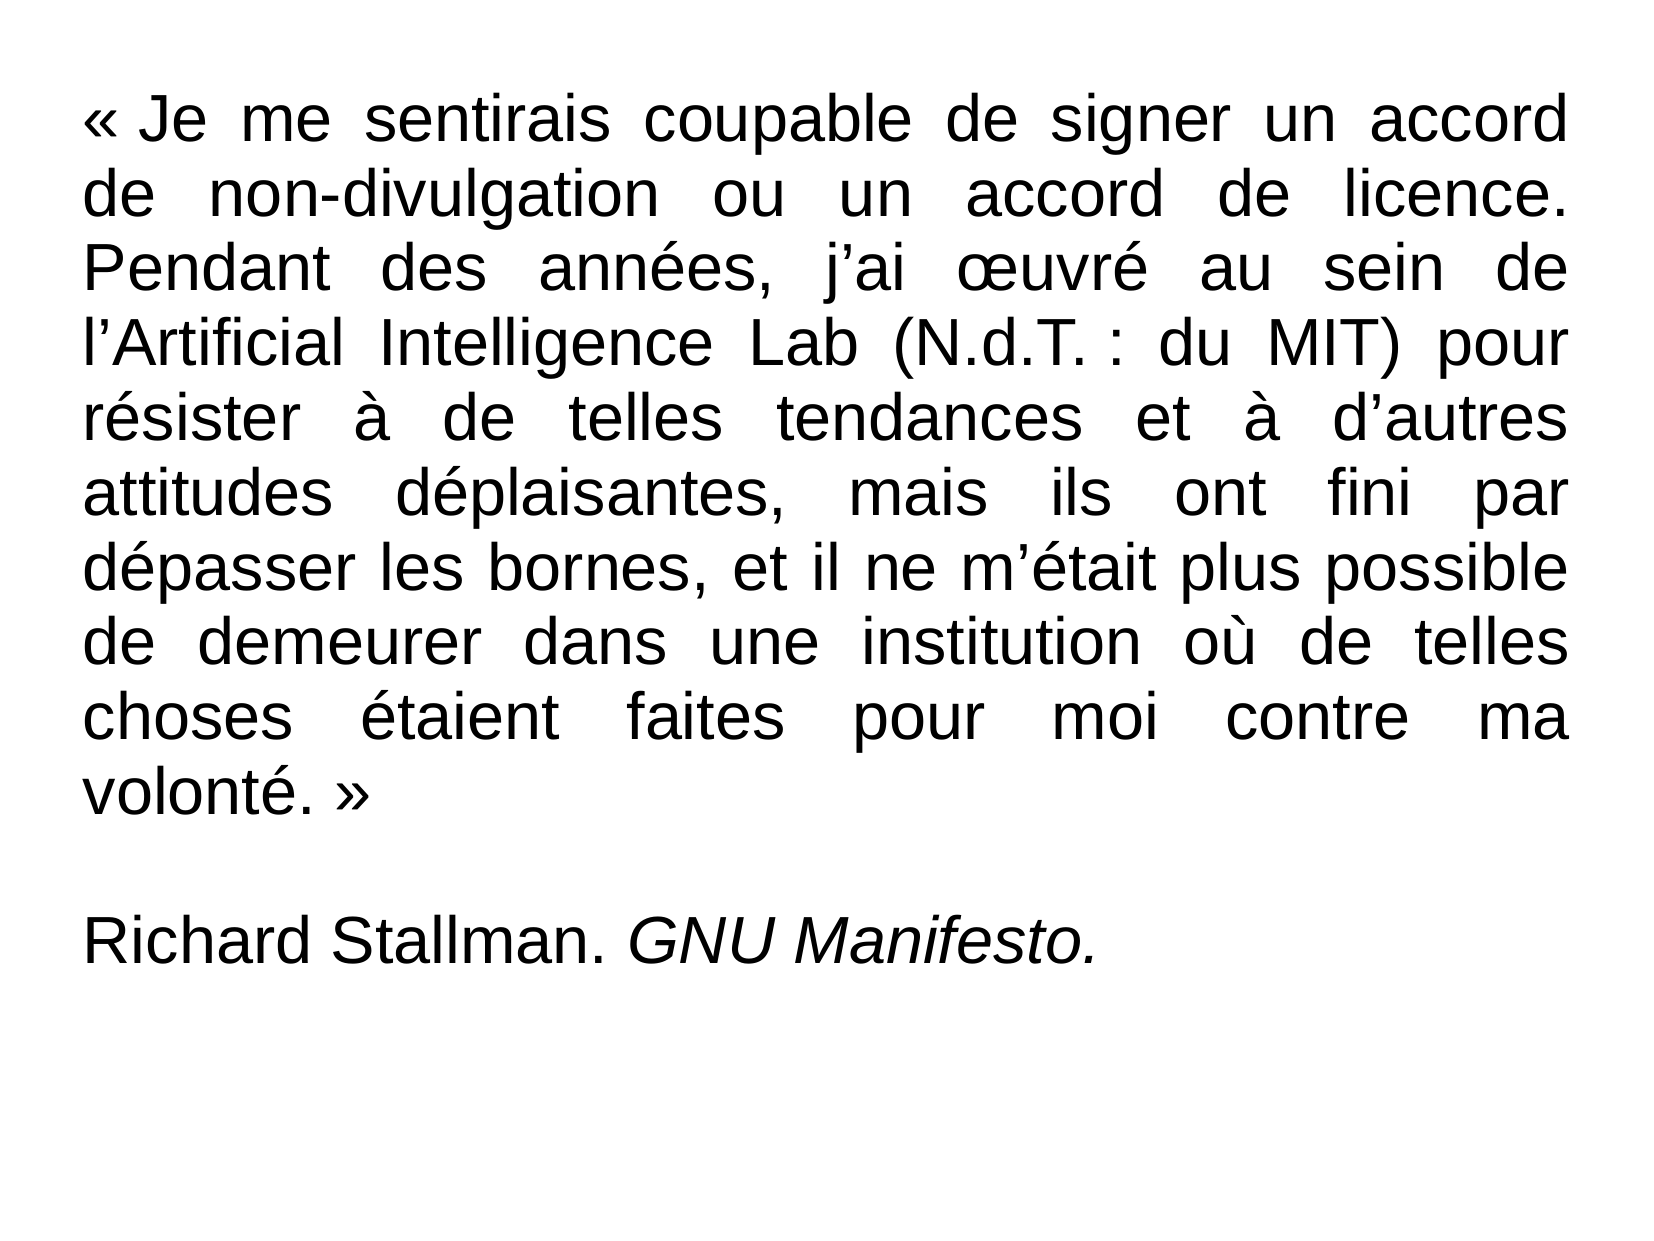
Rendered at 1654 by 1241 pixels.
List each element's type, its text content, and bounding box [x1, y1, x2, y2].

subtitle « Je me sentirais coupable de signer un accord de non-divulgation ou un accord de licence. Pendant des années, j’ai œuvré au sein de l’Artificial Intelligence Lab (N.d.T. : du MIT) pour résister à de telles tendances et à d’autres attitudes déplaisantes, mais ils ont fini par dépasser les bornes, et il ne m’était plus possible de demeurer dans une institution où de telles choses étaient faites pour moi contre ma volonté. » Richard Stallman. GNU Manifesto. [82, 49, 1571, 1010]
